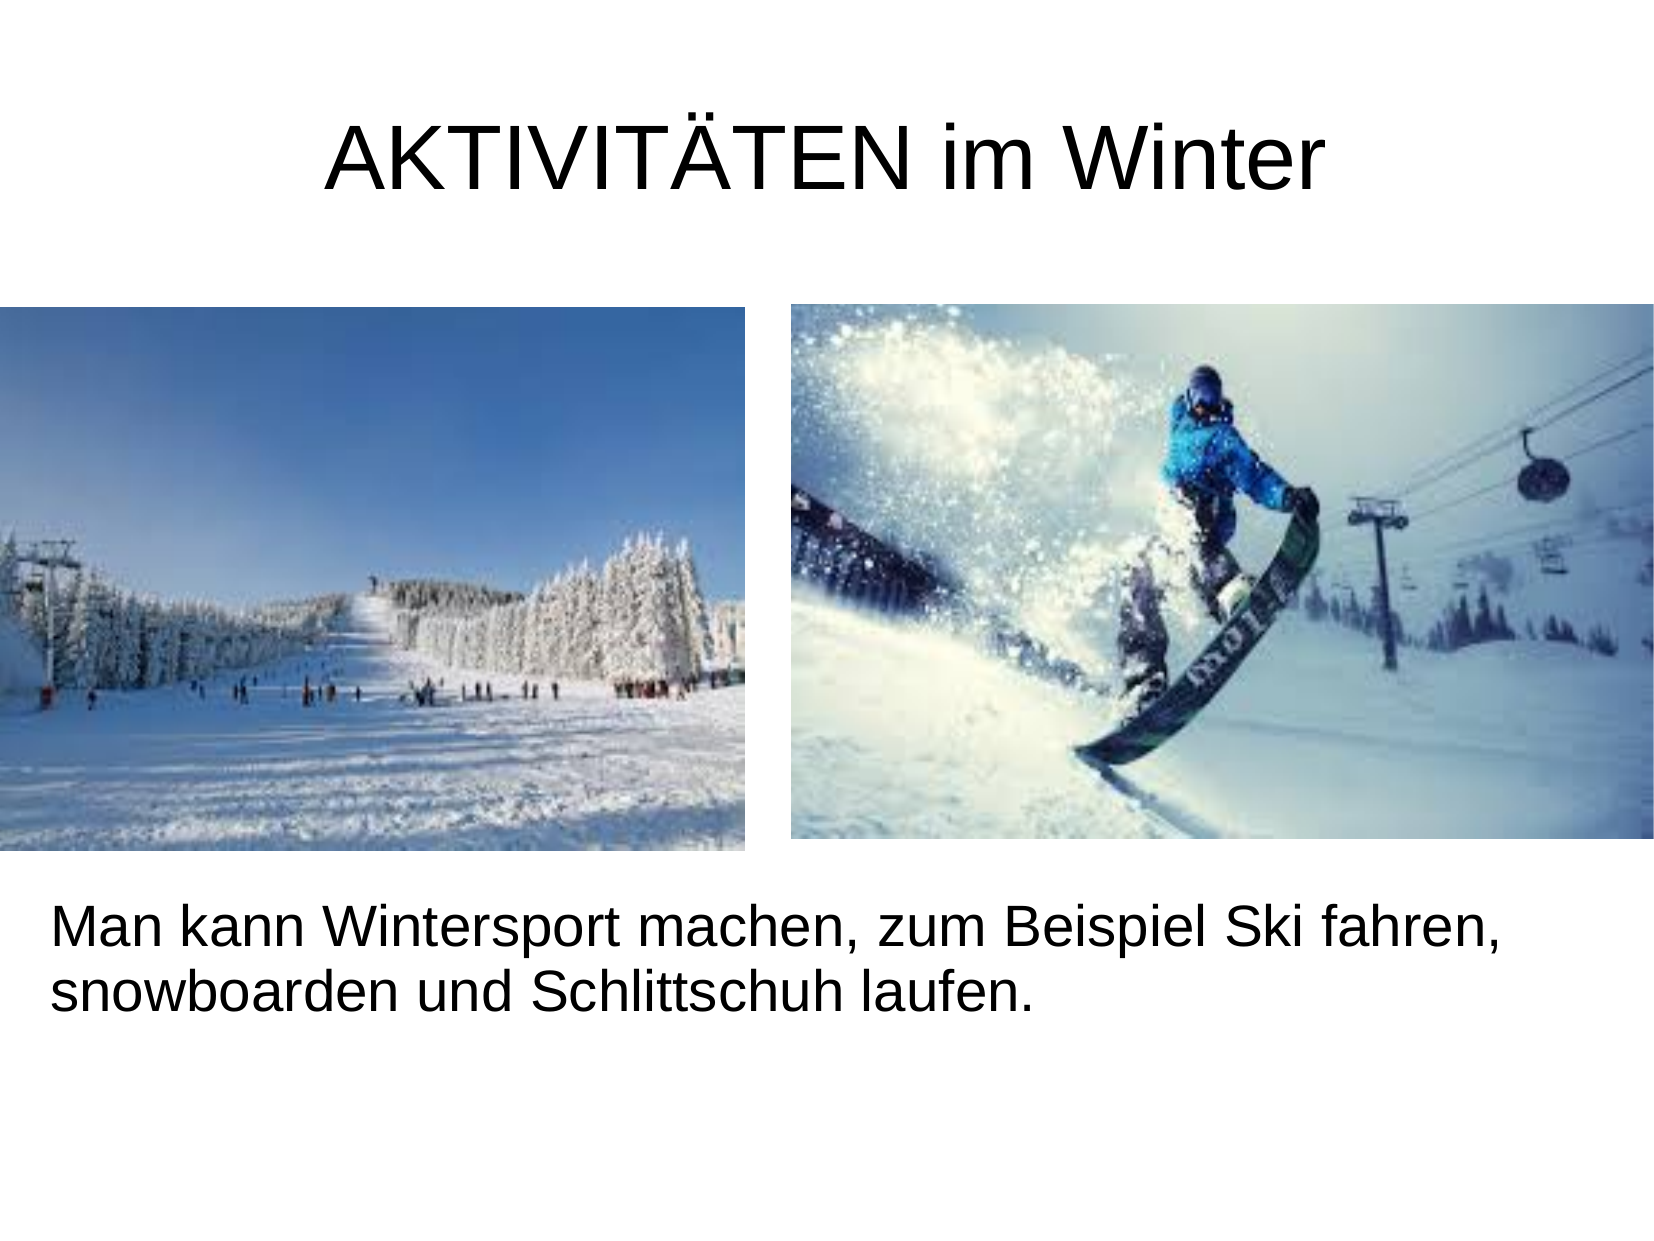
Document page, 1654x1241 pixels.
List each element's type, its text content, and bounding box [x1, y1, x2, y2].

title AKTIVITÄTEN im Winter [82, 49, 1571, 257]
picture [791, 304, 1654, 839]
text_box Man kann Wintersport machen, zum Beispiel Ski fahren, snowboarden und Schlittschuh laufen. [35, 885, 1532, 1037]
picture [0, 307, 745, 851]
